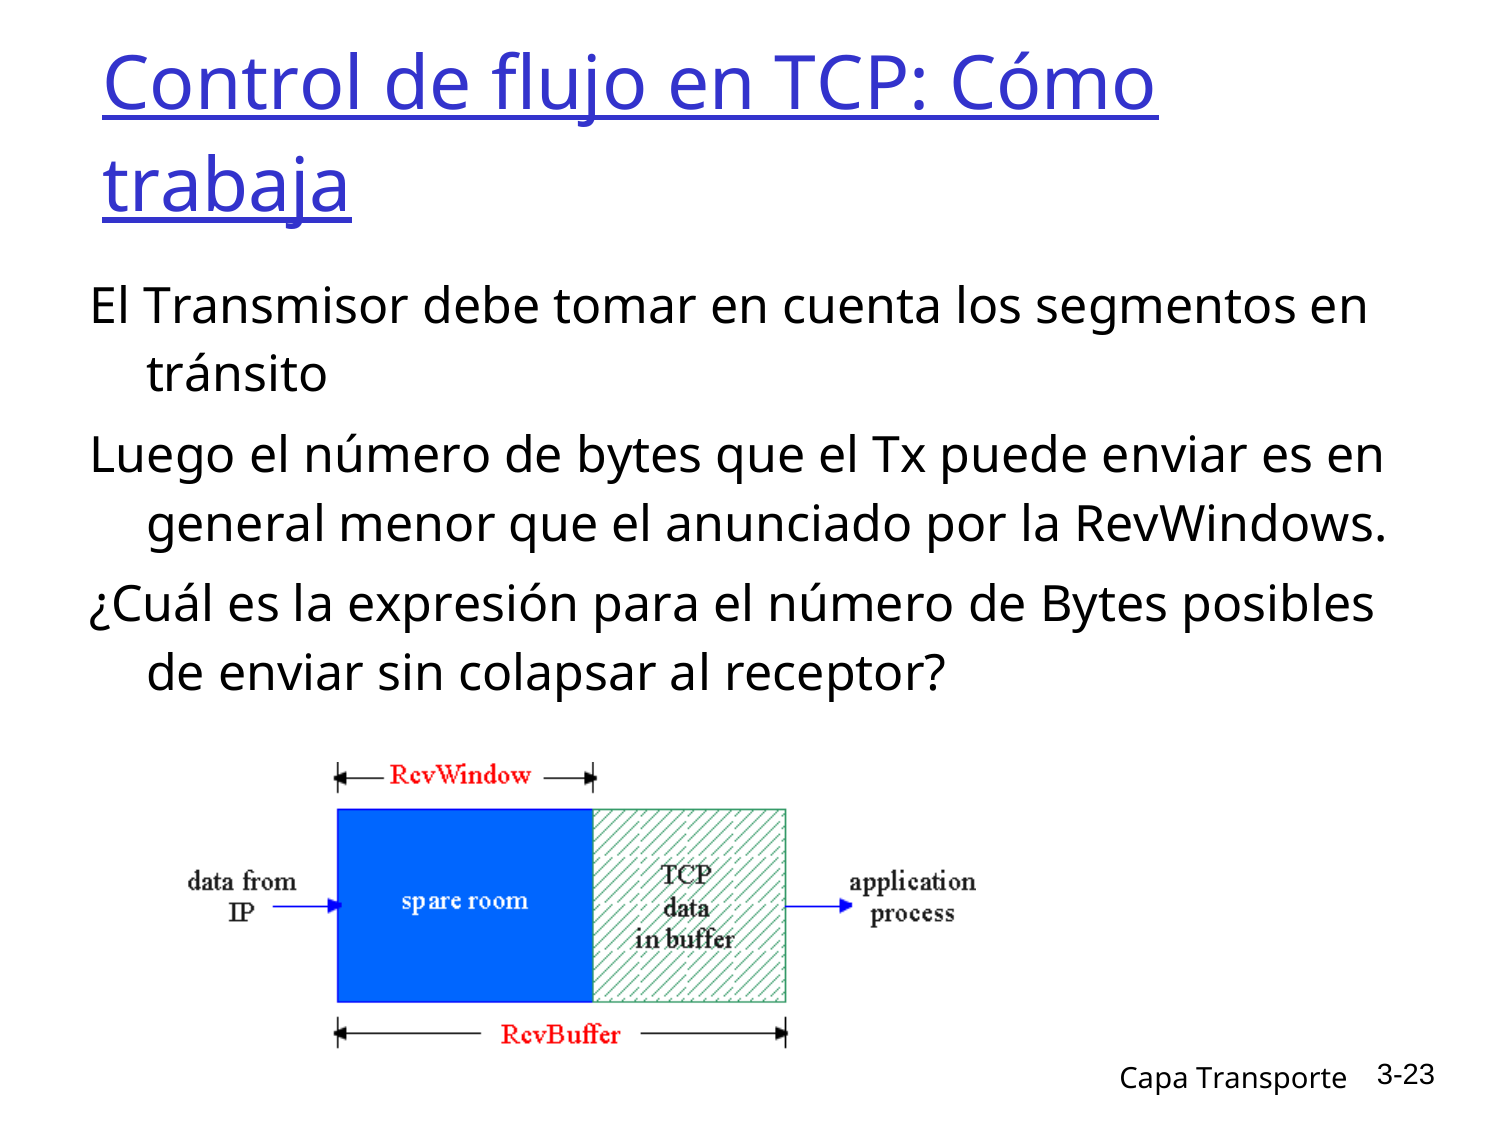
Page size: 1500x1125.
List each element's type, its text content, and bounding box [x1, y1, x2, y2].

picture [187, 762, 976, 1051]
list El Transmisor debe tomar en cuenta los segmentos en tránsito Luego el número de bytes que el Tx puede enviar es en general menor que el anunciado por la RevWindows. ¿Cuál es la expresión para el número de Bytes posibles de enviar sin colapsar al receptor? [75, 262, 1463, 751]
title Control de flujo en TCP: Cómo trabaja [87, 15, 1363, 247]
